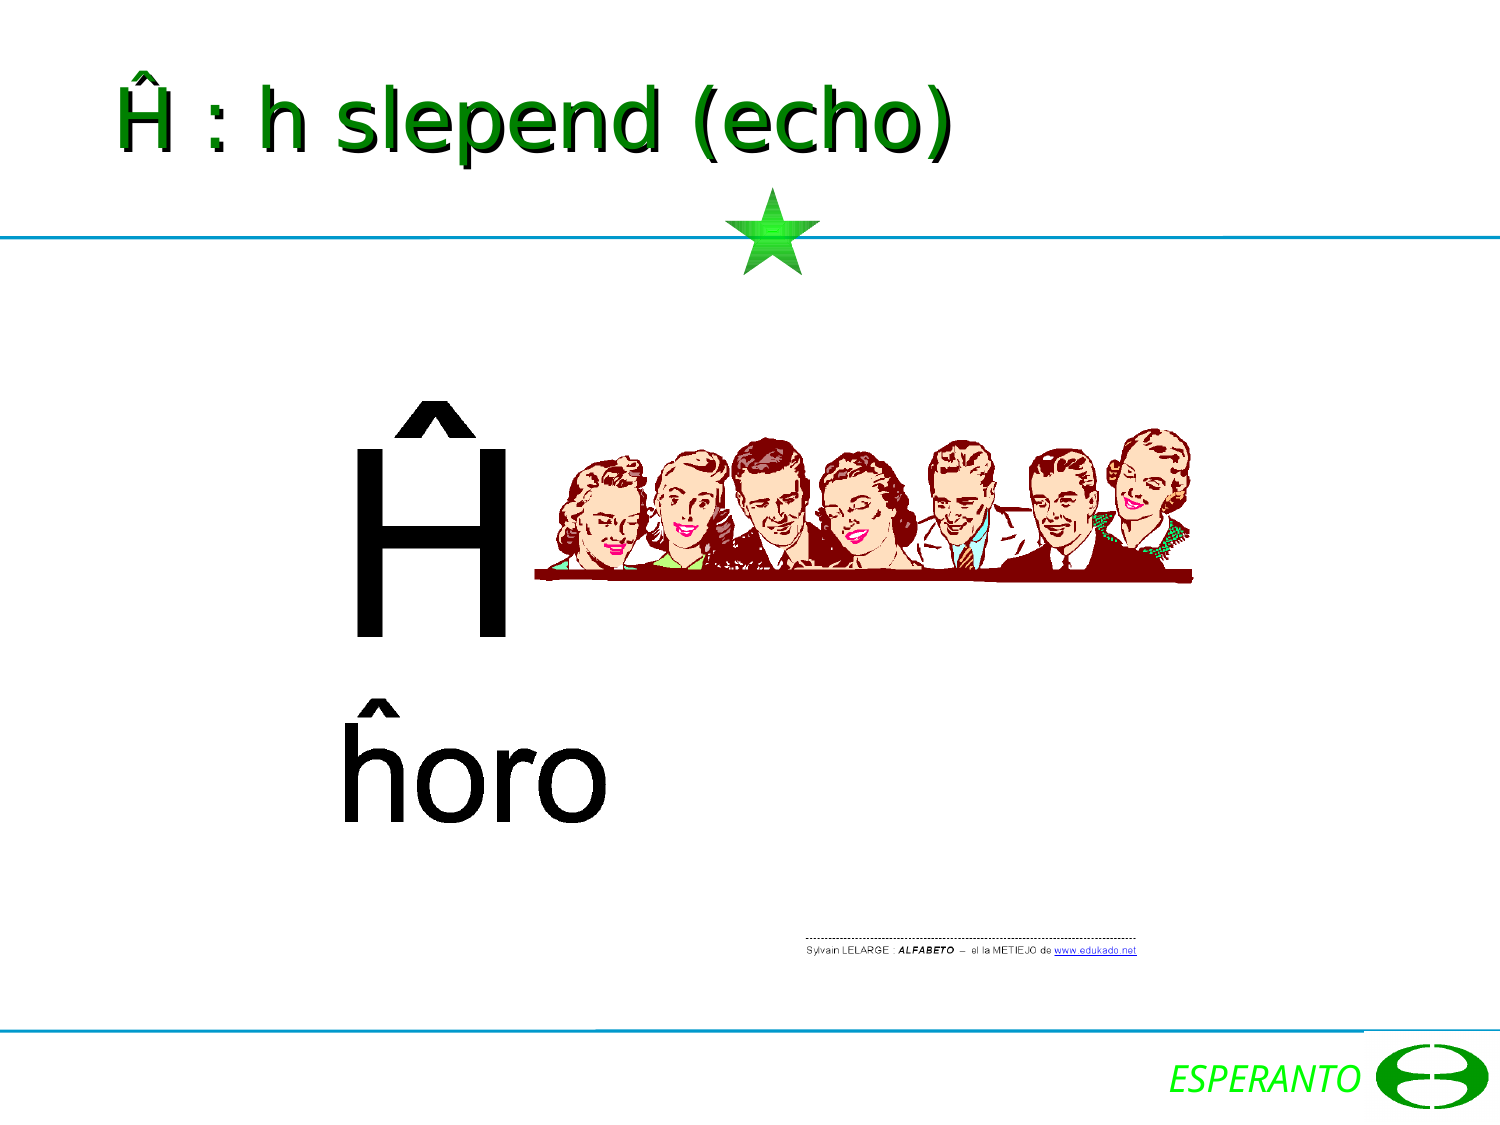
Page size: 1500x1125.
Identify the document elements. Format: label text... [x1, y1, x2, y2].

picture [255, 278, 1217, 1021]
picture [1364, 1032, 1500, 1122]
title Ĥ : h slepend (echo) [112, 5, 1448, 245]
